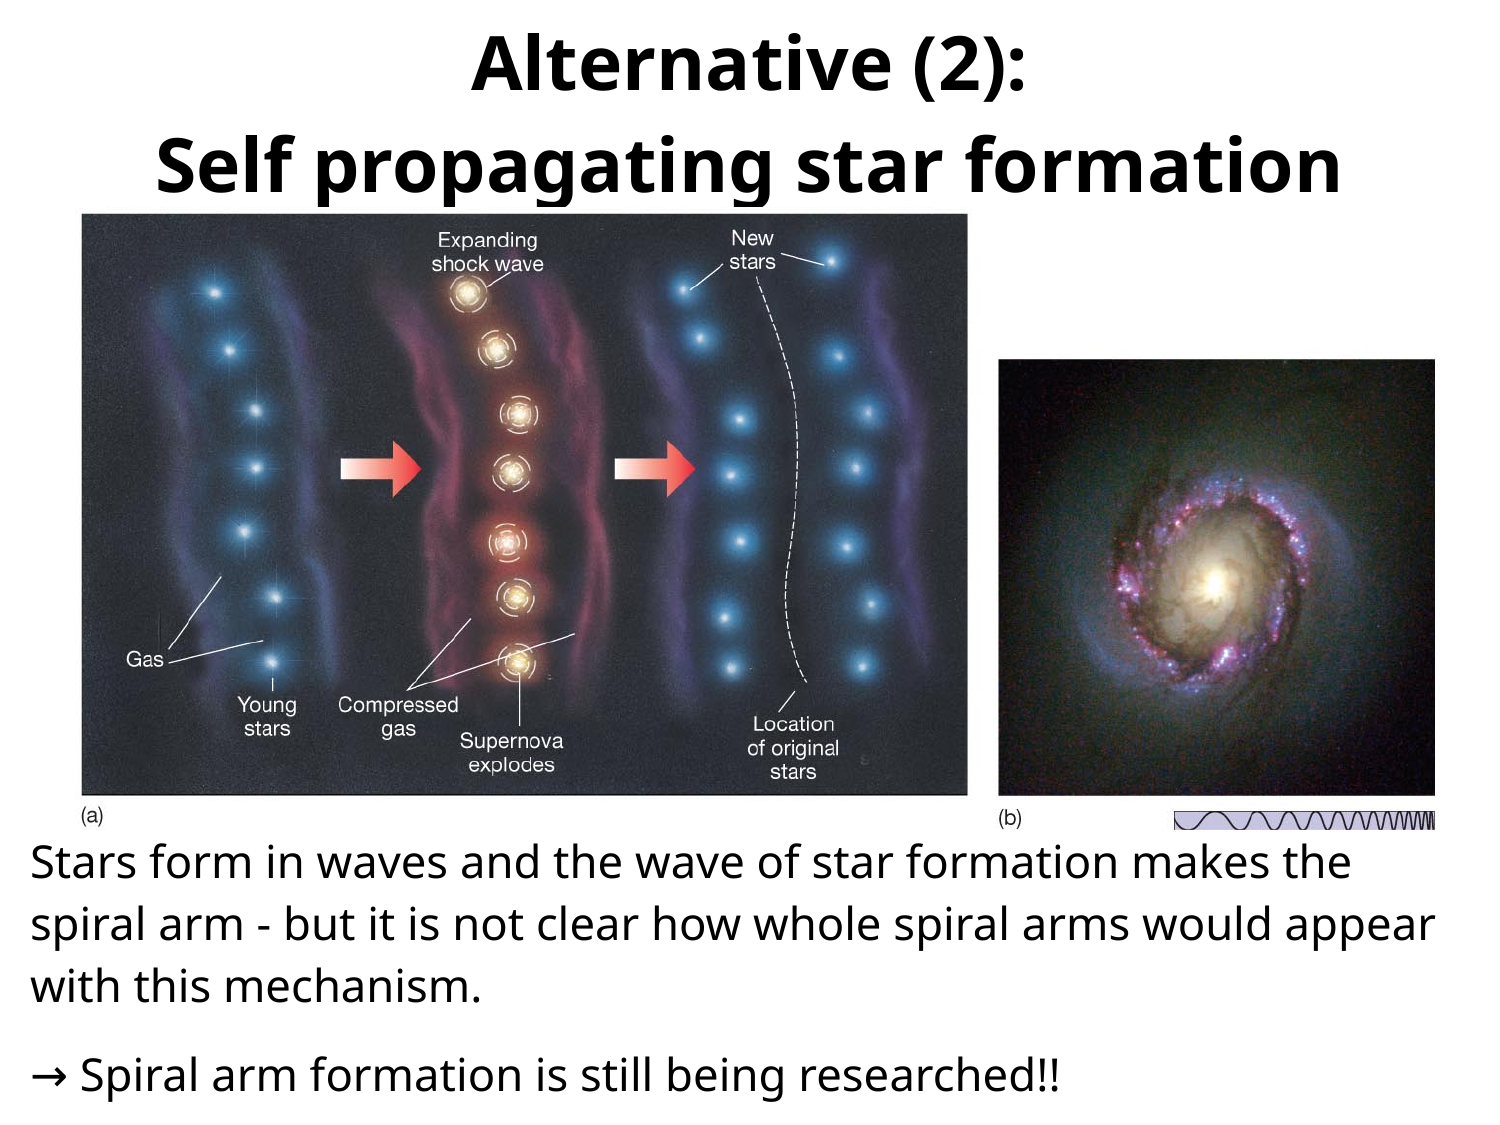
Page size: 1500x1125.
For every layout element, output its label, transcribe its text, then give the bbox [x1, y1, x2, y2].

picture [75, 207, 1441, 829]
list Stars form in waves and the wave of star formation makes the spiral arm - but it is not clear how whole spiral arms would appear with this mechanism. → Spiral arm formation is still being researched!! [30, 829, 1470, 1108]
title Alternative (2): Self propagating star formation [30, 25, 1471, 200]
